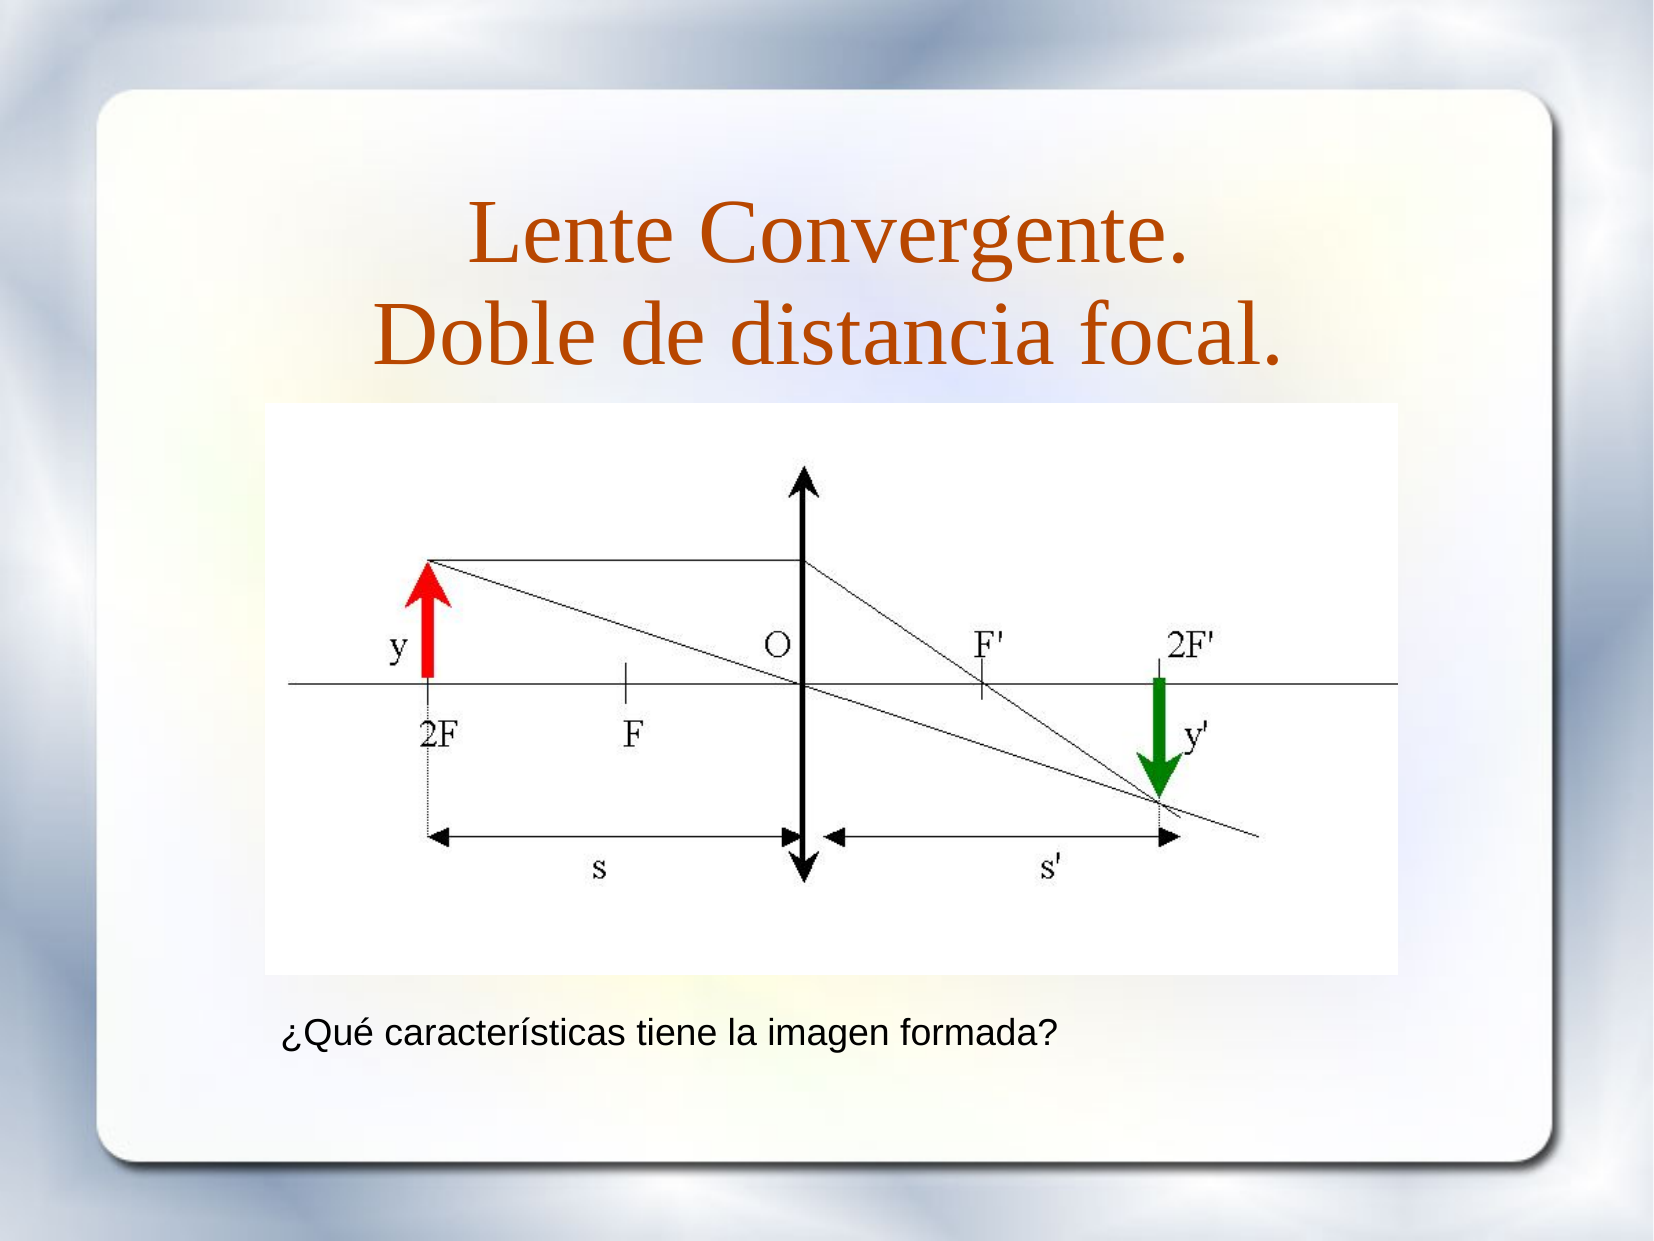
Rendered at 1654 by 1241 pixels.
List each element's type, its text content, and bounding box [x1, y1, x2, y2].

title Lente Convergente. Doble de distancia focal. [123, 180, 1536, 384]
picture [0, 0, 1654, 1241]
text_box ¿Qué características tiene la imagen formada? [265, 1003, 1388, 1061]
